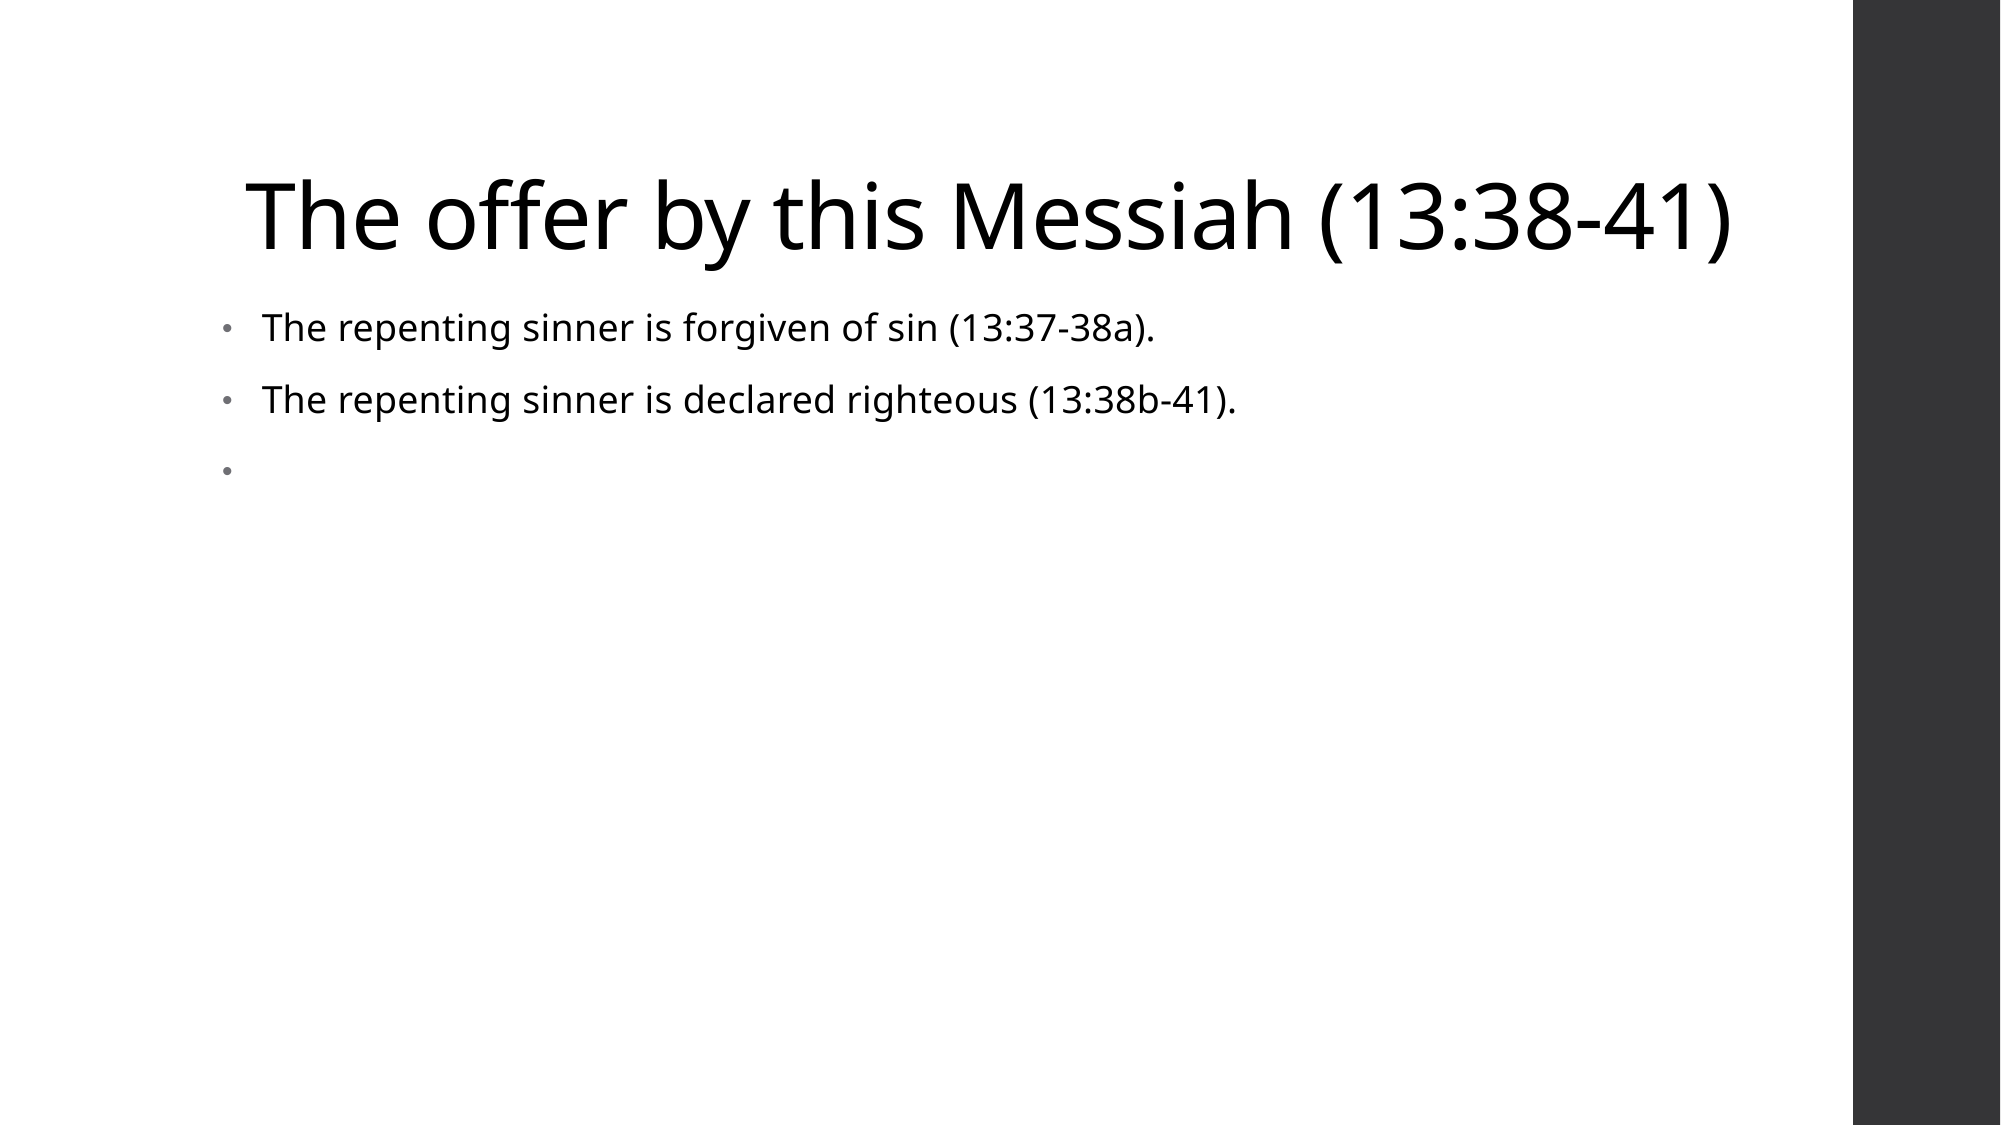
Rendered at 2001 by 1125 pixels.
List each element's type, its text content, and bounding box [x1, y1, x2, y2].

title The offer by this Messiah (13:38-41) [206, 60, 1797, 278]
list The repenting sinner is forgiven of sin (13:37-38a). The repenting sinner is declared righteous (13:38b-41). [206, 299, 1617, 1014]
